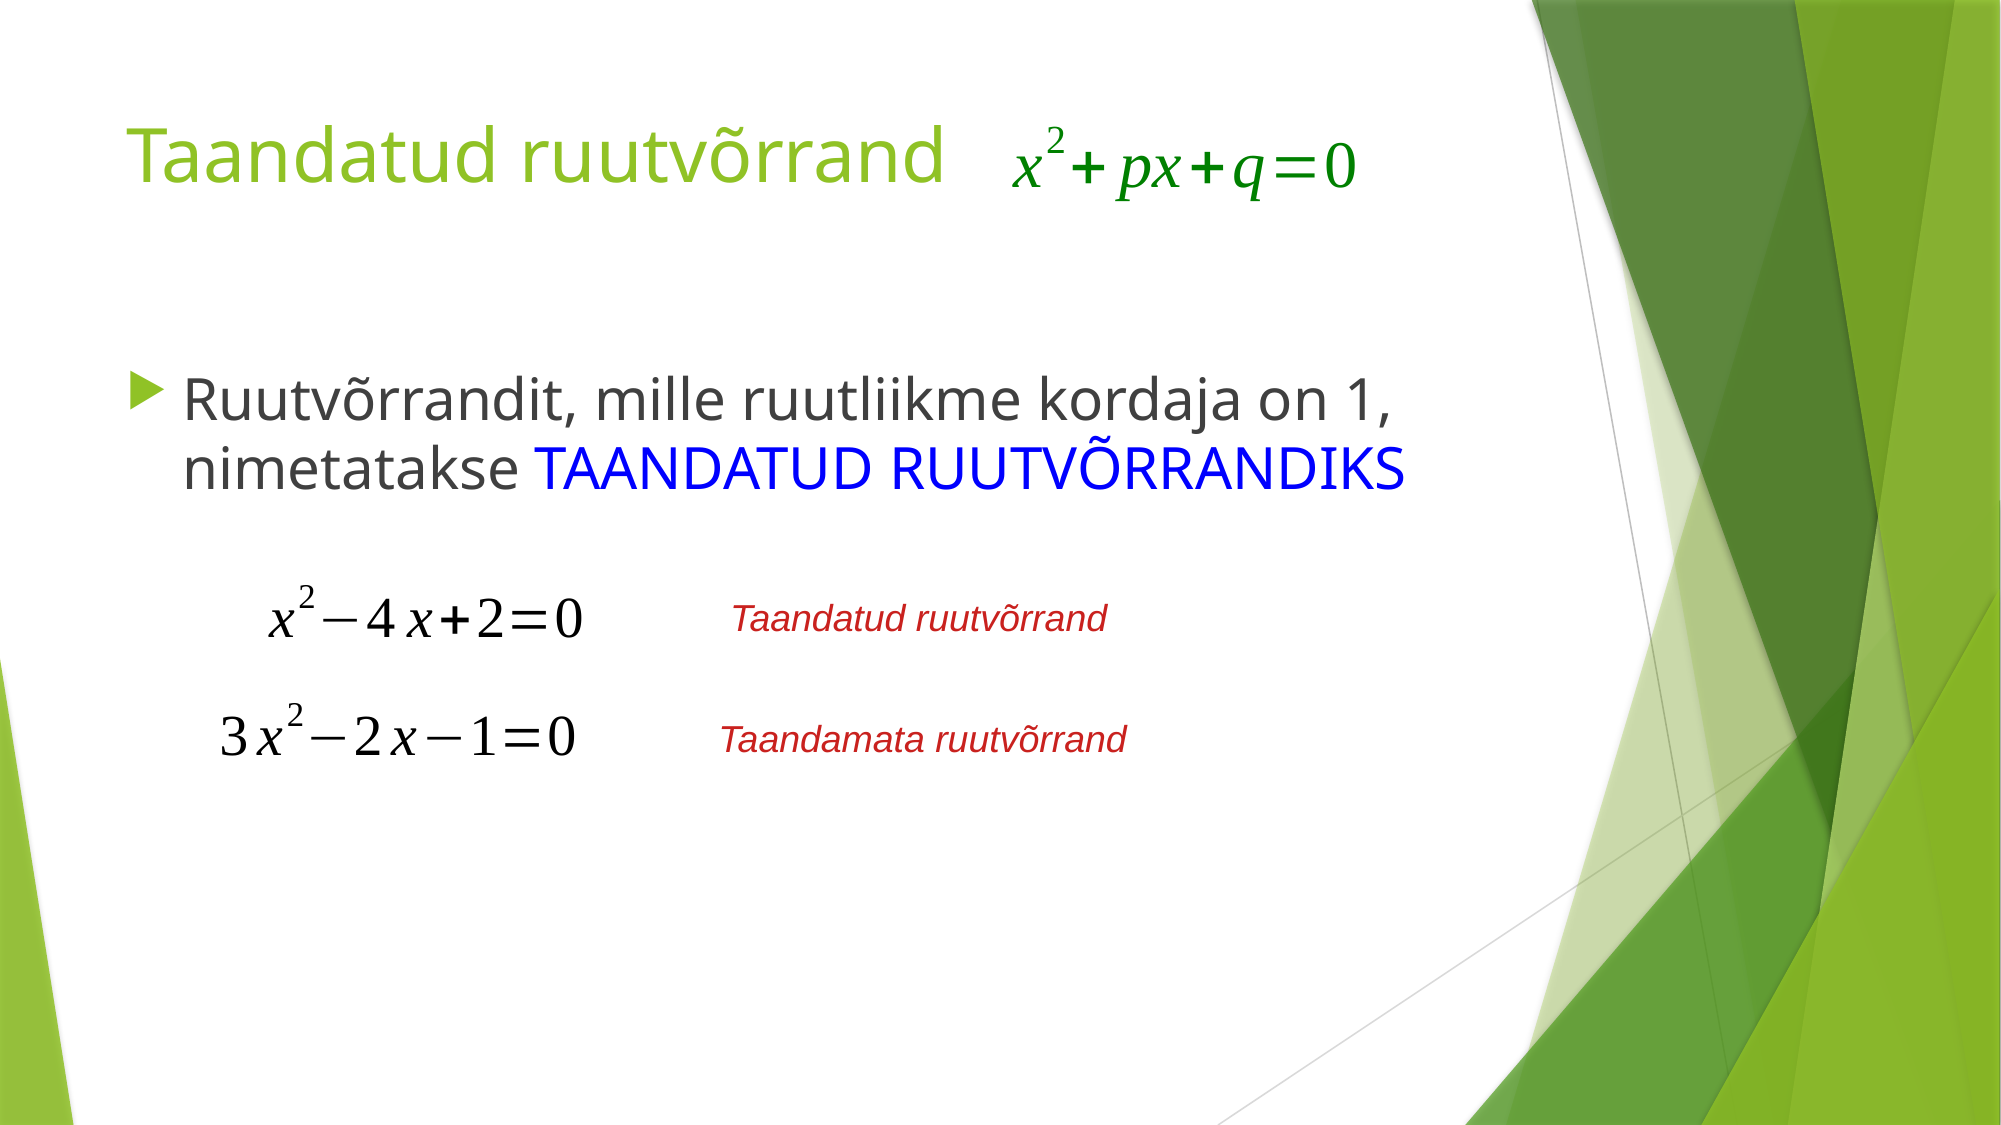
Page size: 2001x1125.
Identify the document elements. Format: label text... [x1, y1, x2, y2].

chart [213, 695, 584, 768]
text_box Taandamata ruutvõrrand [703, 710, 1142, 768]
list Ruutvõrrandit, mille ruutliikme kordaja on 1, nimetatakse TAANDATUD RUUTVÕRRANDIKS [111, 354, 1522, 992]
title Taandatud ruutvõrrand [111, 99, 1522, 317]
chart [1003, 118, 1364, 202]
chart [260, 577, 591, 650]
text_box Taandatud ruutvõrrand [715, 590, 1123, 648]
